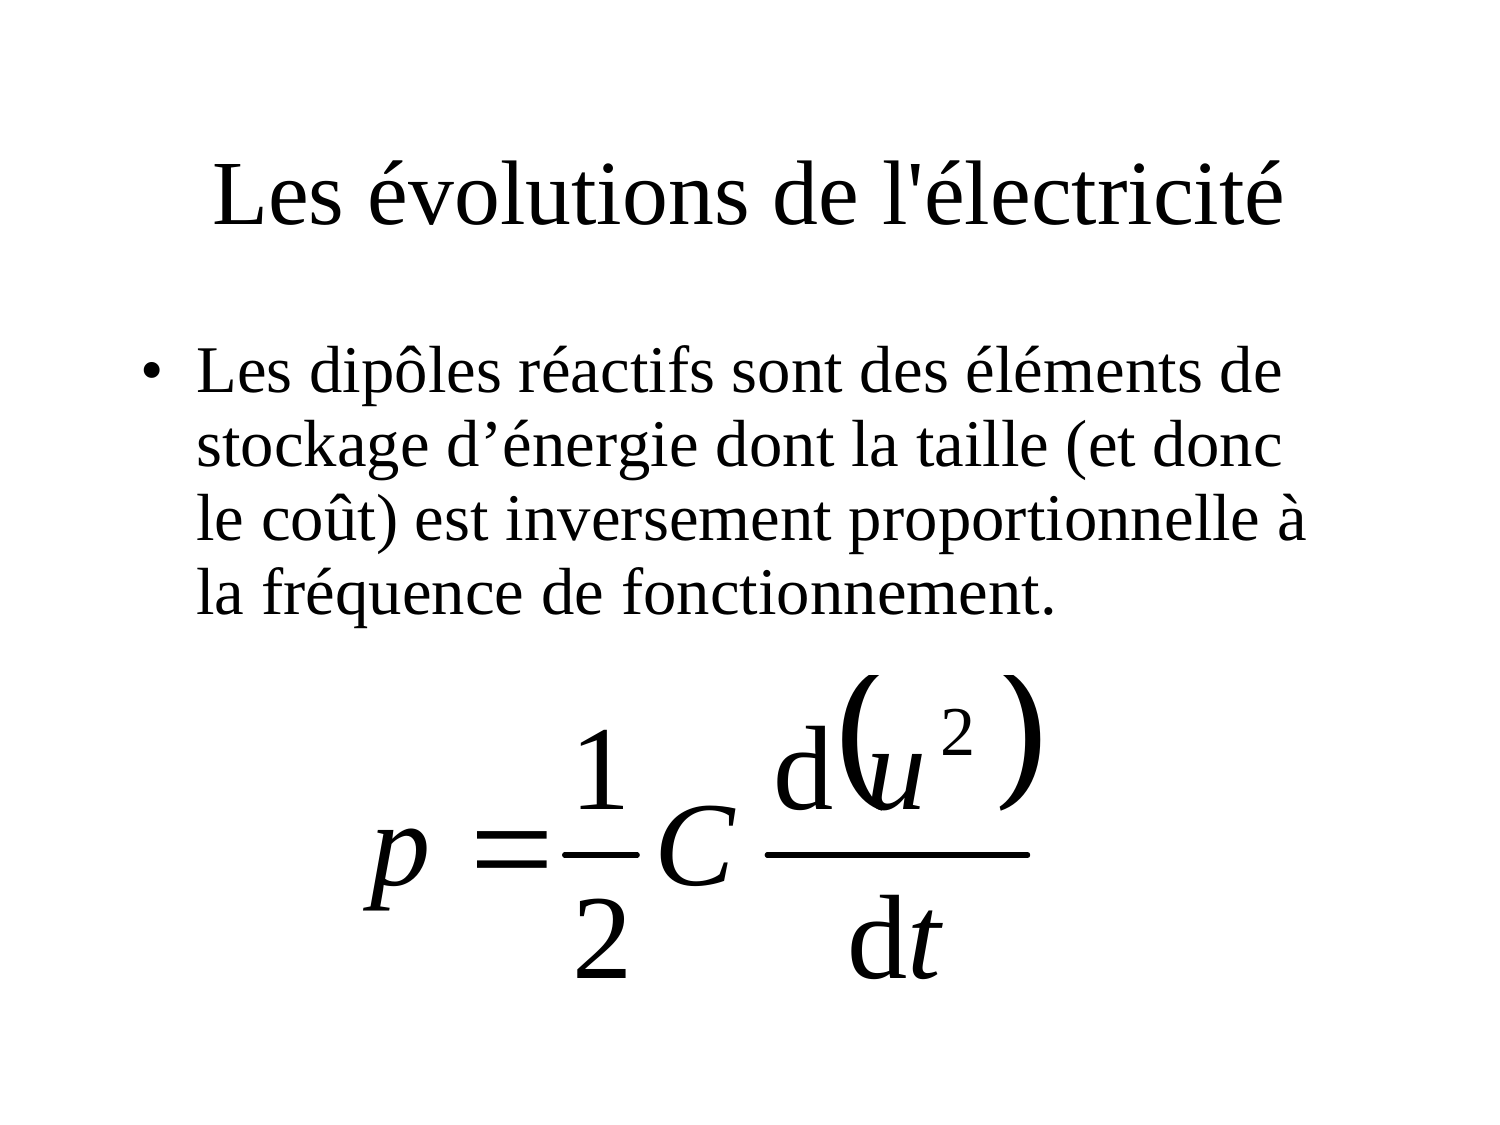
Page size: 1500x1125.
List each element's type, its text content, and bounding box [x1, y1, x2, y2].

chart [337, 675, 1051, 1005]
title Les évolutions de l'électricité [112, 99, 1388, 288]
list Les dipôles réactifs sont des éléments de stockage d’énergie dont la taille (et donc le coût) est inversement proportionnelle à la fréquence de fonctionnement. [124, 324, 1338, 1026]
